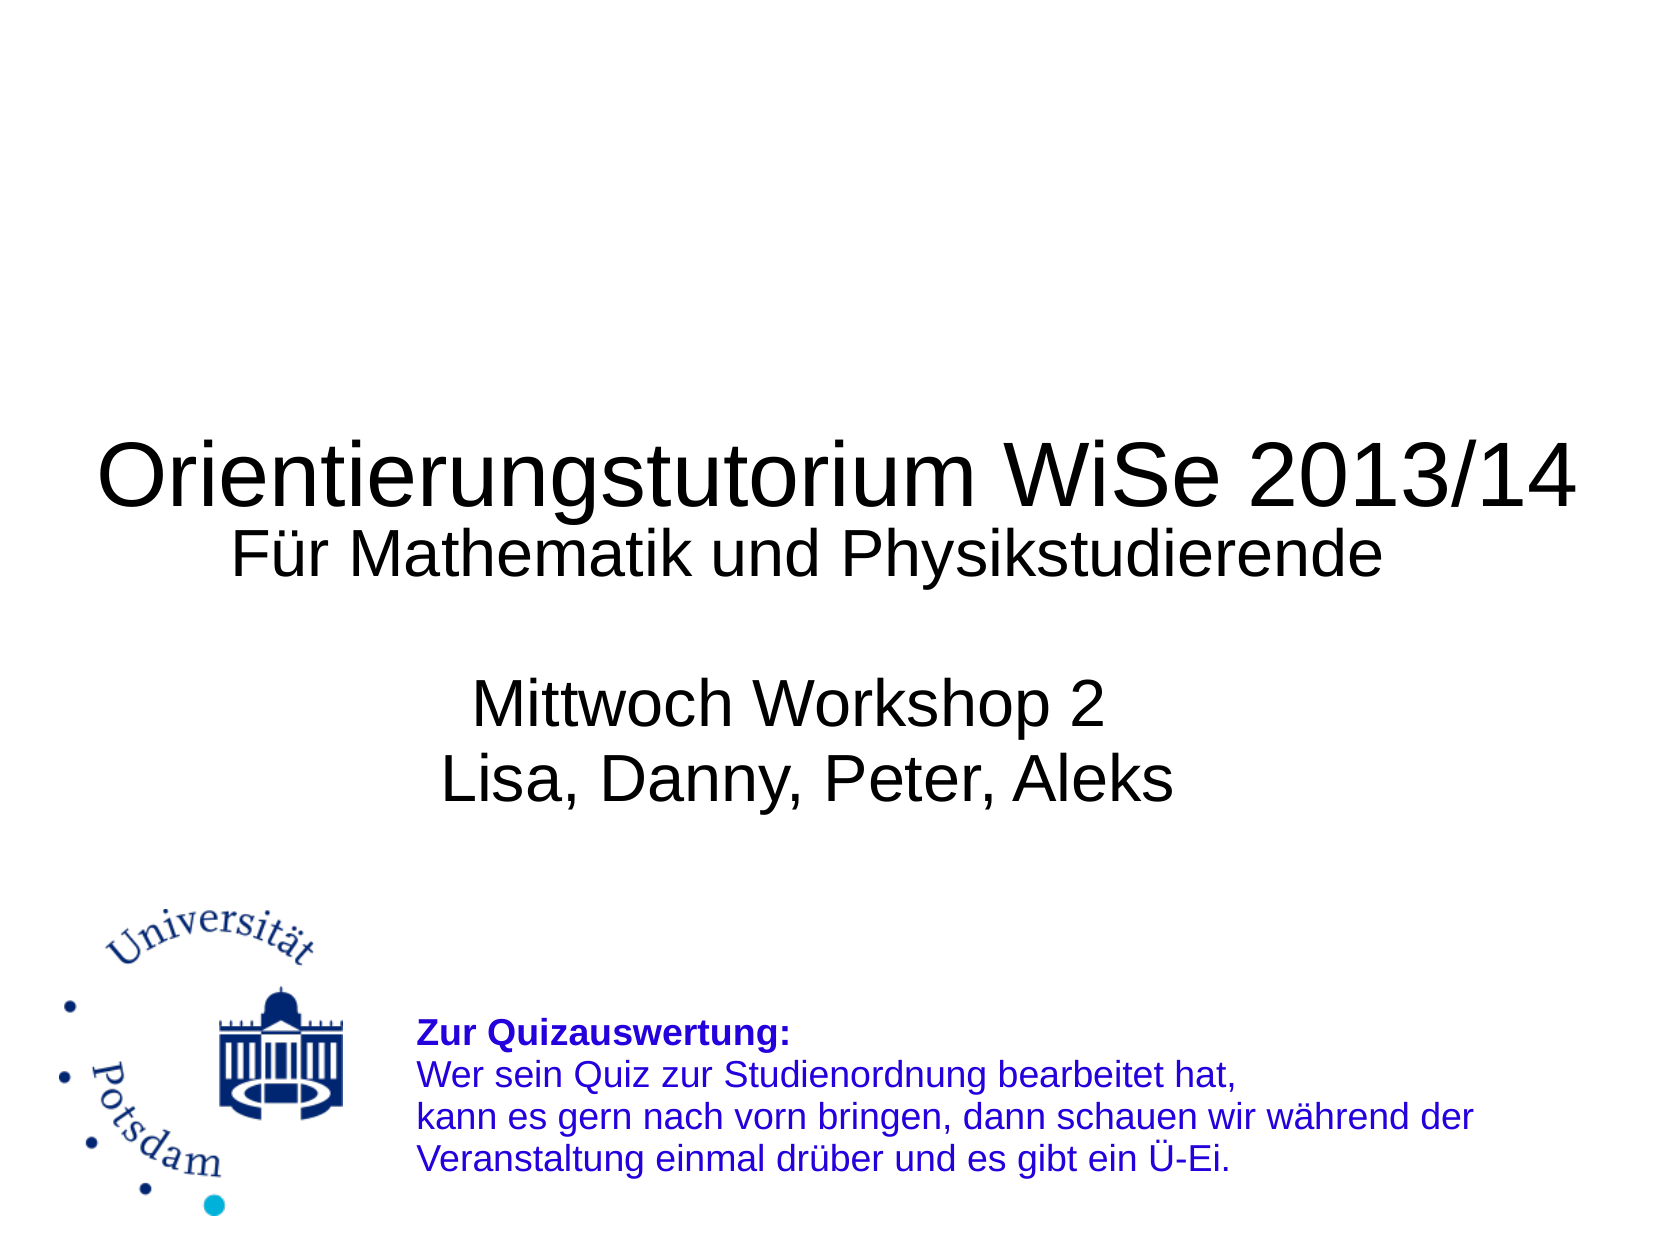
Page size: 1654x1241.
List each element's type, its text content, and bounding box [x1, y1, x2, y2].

title Orientierungstutorium WiSe 2013/14 [1536, 371, 1583, 579]
picture [59, 909, 343, 1216]
text_box Zur Quizauswertung: Wer sein Quiz zur Studienordnung bearbeitet hat, kann es gern nach vorn bringen, dann schauen wir während der Veranstaltung einmal drüber und es gibt ein Ü-Ei. [401, 1003, 1501, 1187]
subtitle Für Mathematik und Physikstudierende Mittwoch Workshop 2 Lisa, Danny, Peter, Aleks [80, 343, 1536, 1063]
